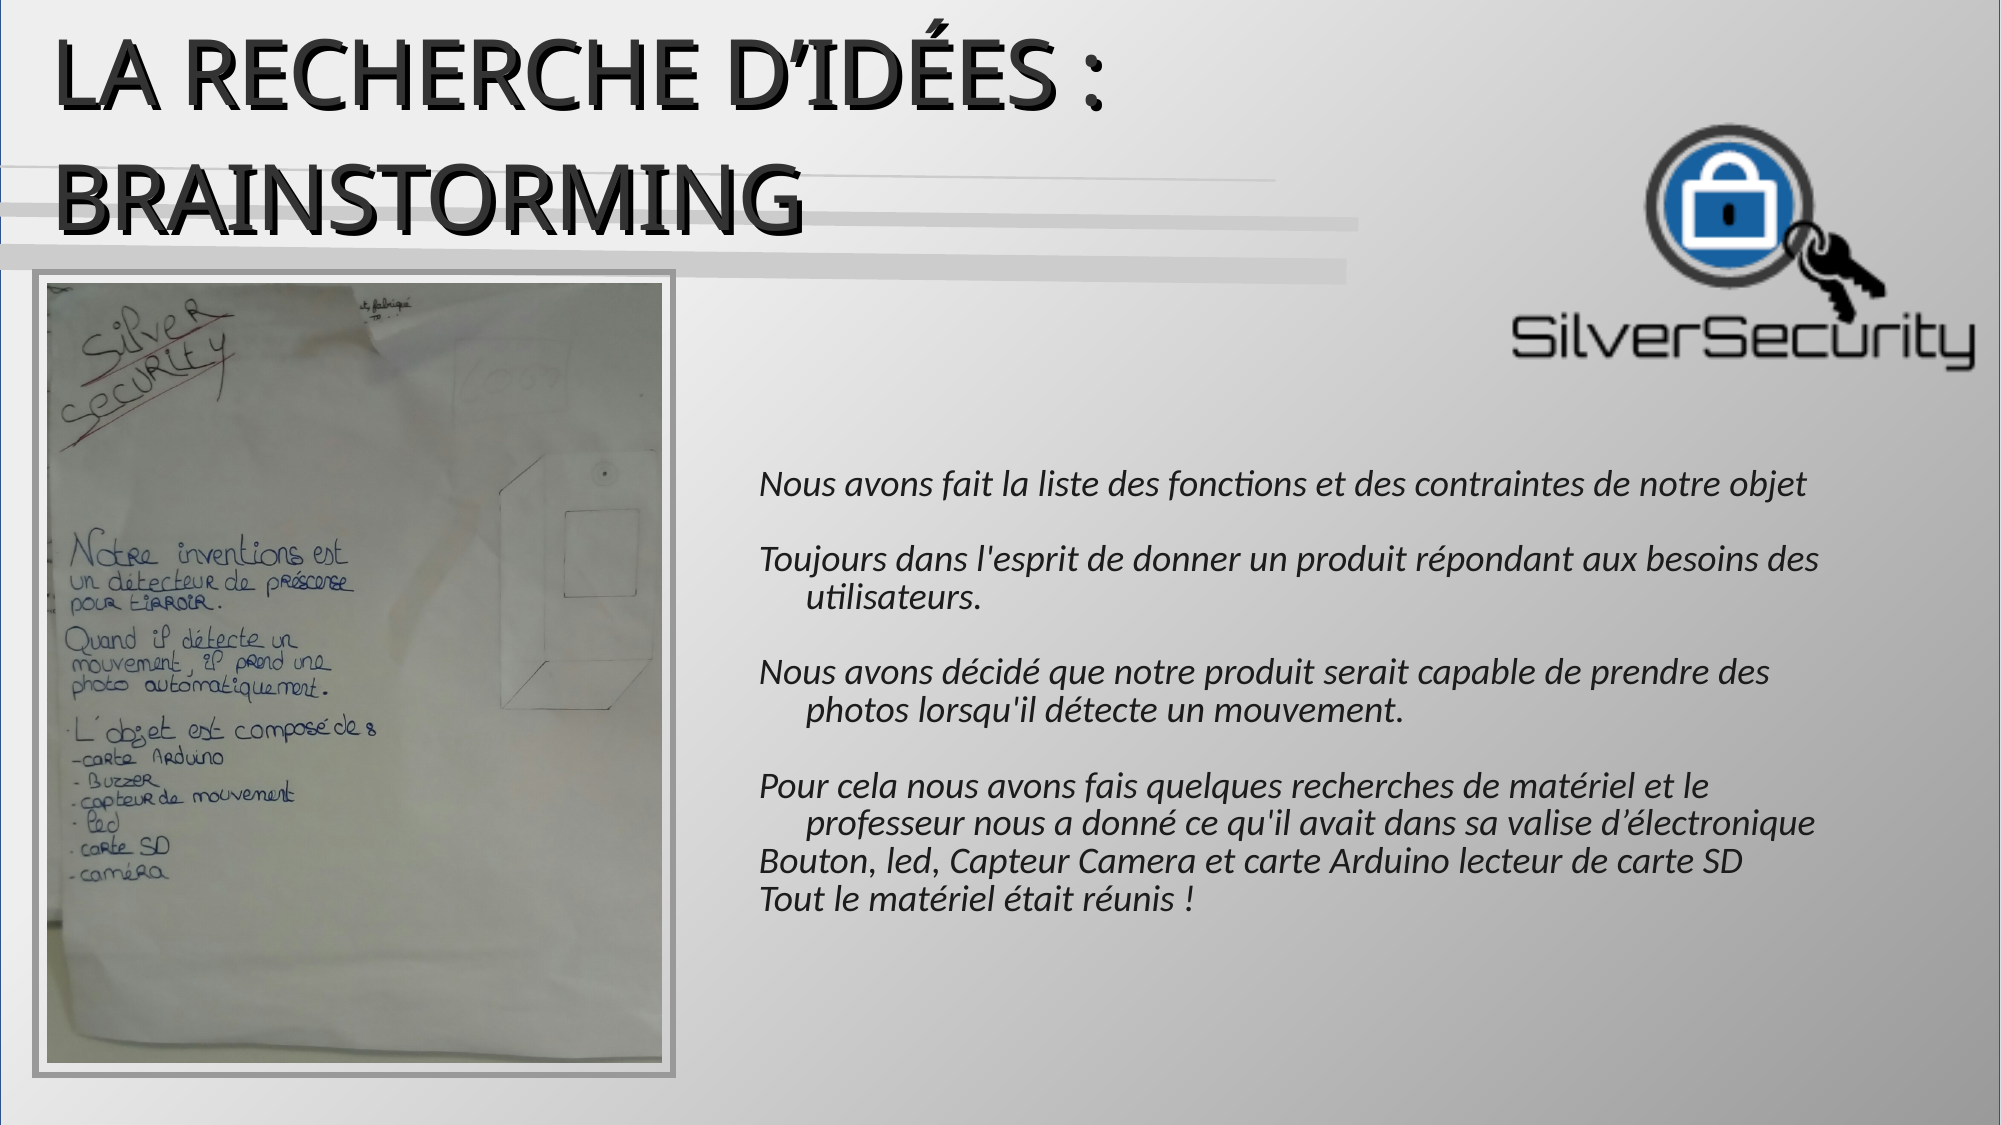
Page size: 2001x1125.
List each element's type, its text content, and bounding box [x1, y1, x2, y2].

text_box LA RECHERCHE D’IDÉES : BRAINSTORMING [35, 0, 1290, 237]
picture [47, 283, 662, 1063]
text_box Nous avons fait la liste des fonctions et des contraintes de notre objet Toujours dans l'esprit de donner un produit répondant aux besoins des utilisateurs. Nous avons décidé que notre produit serait capable de prendre des photos lorsqu'il détecte un mouvement. Pour cela nous avons fais quelques recherches de matériel et le professeur nous a donné ce qu'il avait dans sa valise d’électronique Bouton, led, Capteur Camera et carte Arduino lecteur de carte SD Tout le matériel était réunis ! [744, 460, 1867, 1025]
picture [1488, 0, 2001, 497]
